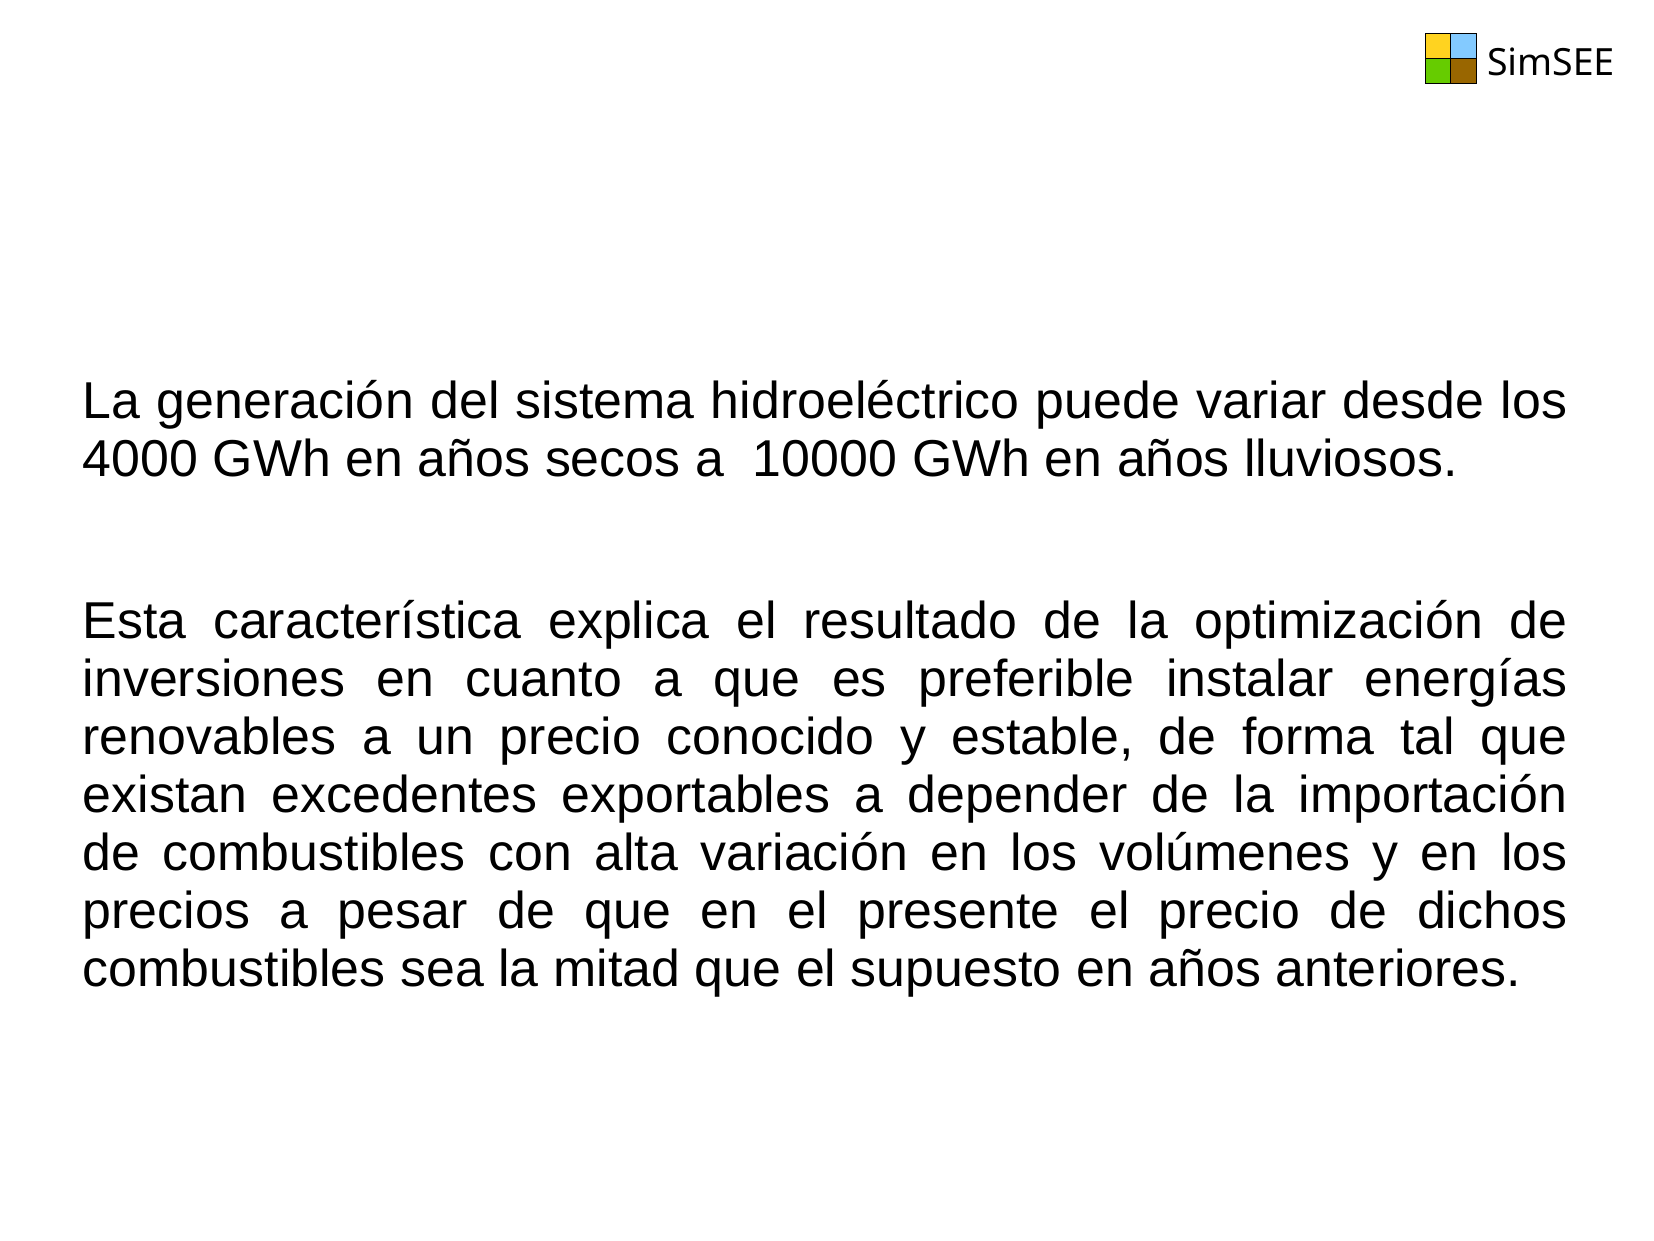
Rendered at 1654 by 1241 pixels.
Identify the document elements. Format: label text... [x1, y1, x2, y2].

list La generación del sistema hidroeléctrico puede variar desde los 4000 GWh en años secos a 10000 GWh en años lluviosos. Esta característica explica el resultado de la optimización de inversiones en cuanto a que es preferible instalar energías renovables a un precio conocido y estable, de forma tal que existan excedentes exportables a depender de la importación de combustibles con alta variación en los volúmenes y en los precios a pesar de que en el presente el precio de dichos combustibles sea la mitad que el supuesto en años anteriores. [82, 290, 1571, 1010]
